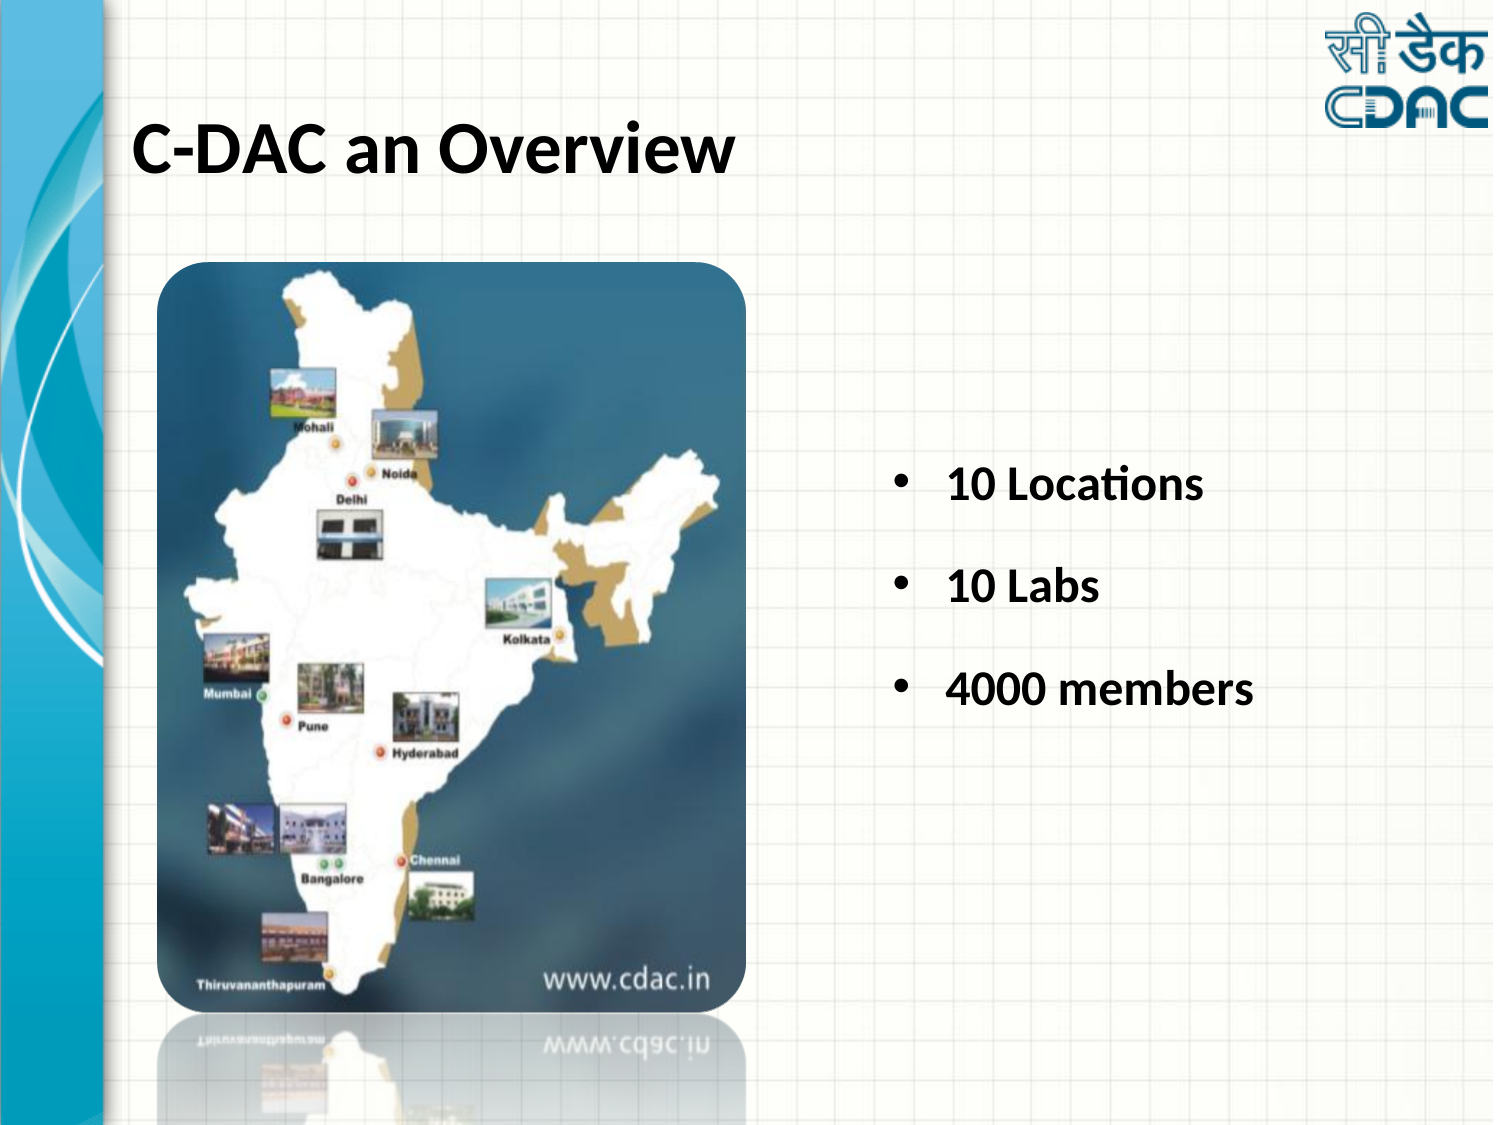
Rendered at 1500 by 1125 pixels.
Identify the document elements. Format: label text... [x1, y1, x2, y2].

text_box C-DAC an Overview [117, 49, 1468, 238]
picture [0, 0, 1493, 1125]
text_box 10 Locations 10 Labs 4000 members [878, 412, 1270, 723]
